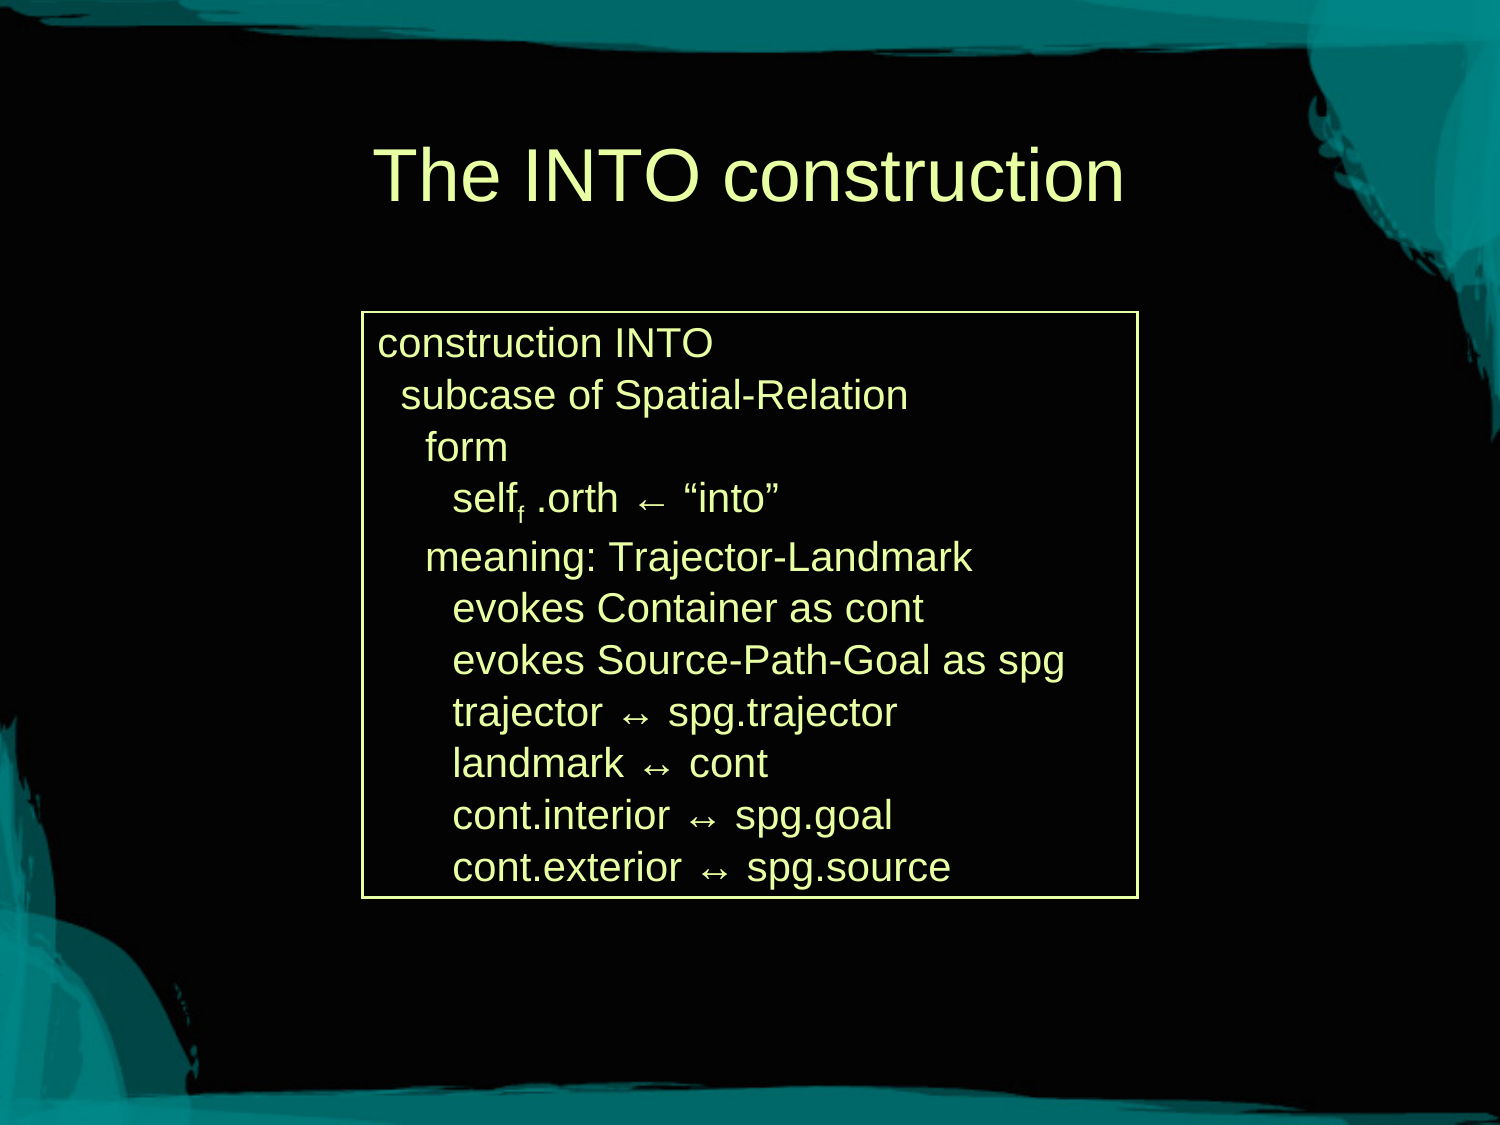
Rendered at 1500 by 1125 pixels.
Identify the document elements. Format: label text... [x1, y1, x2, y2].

picture [0, 0, 1500, 1125]
title The INTO construction [112, 87, 1388, 263]
text_box construction INTO subcase of Spatial-Relation form selff .orth ← “into” meaning: Trajector-Landmark evokes Container as cont evokes Source-Path-Goal as spg trajector ↔ spg.trajector landmark ↔ cont cont.interior ↔ spg.goal cont.exterior ↔ spg.source [362, 312, 1138, 898]
